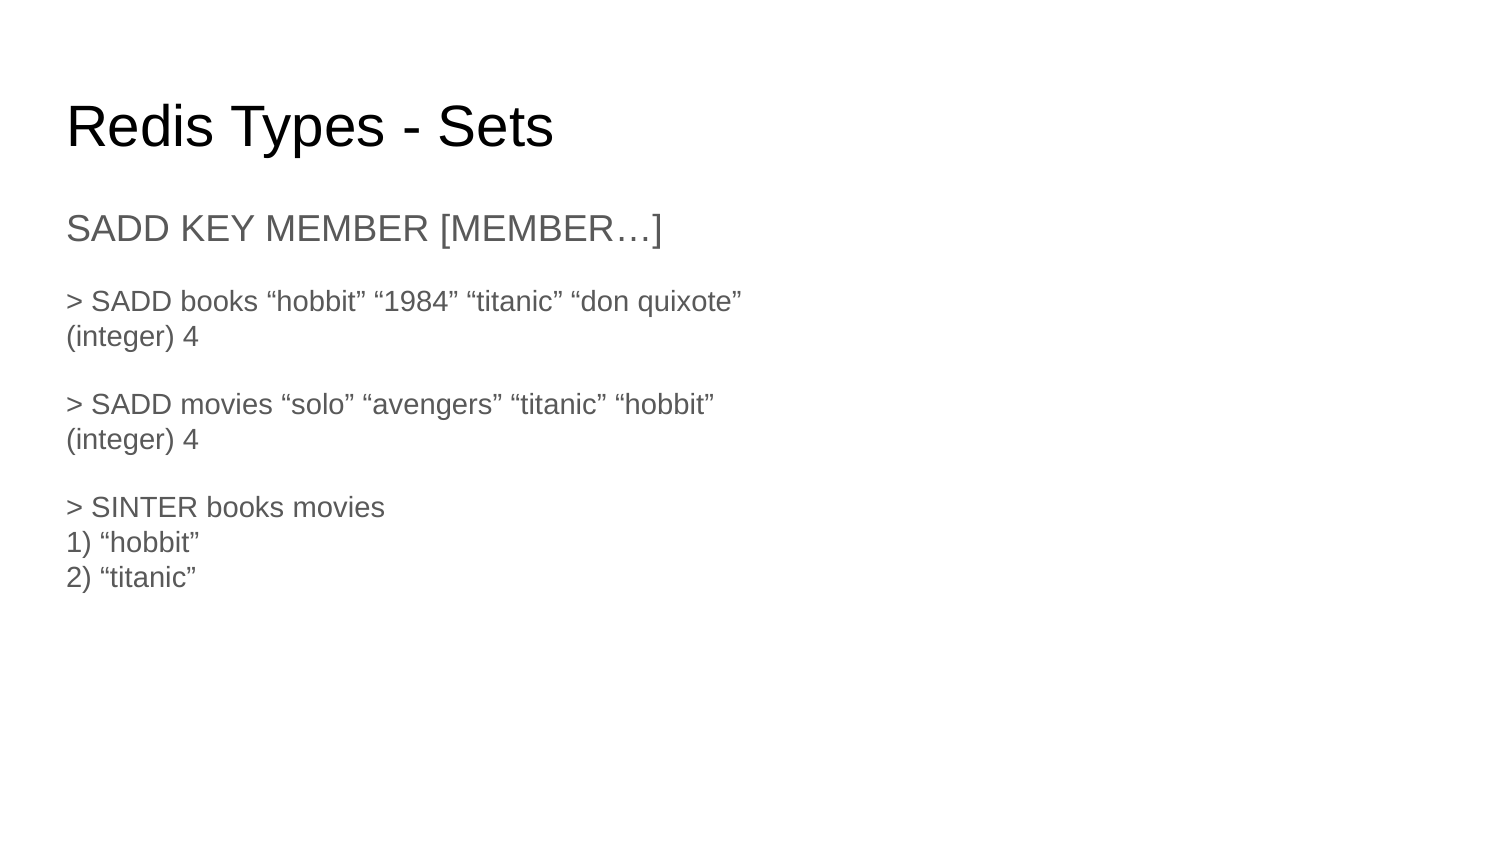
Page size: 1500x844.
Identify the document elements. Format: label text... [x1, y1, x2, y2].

title Redis Types - Sets [51, 72, 1449, 167]
list SADD KEY MEMBER [MEMBER…] > SADD books “hobbit” “1984” “titanic” “don quixote” (integer) 4 > SADD movies “solo” “avengers” “titanic” “hobbit” (integer) 4 > SINTER books movies 1) “hobbit” 2) “titanic” [51, 189, 1449, 750]
